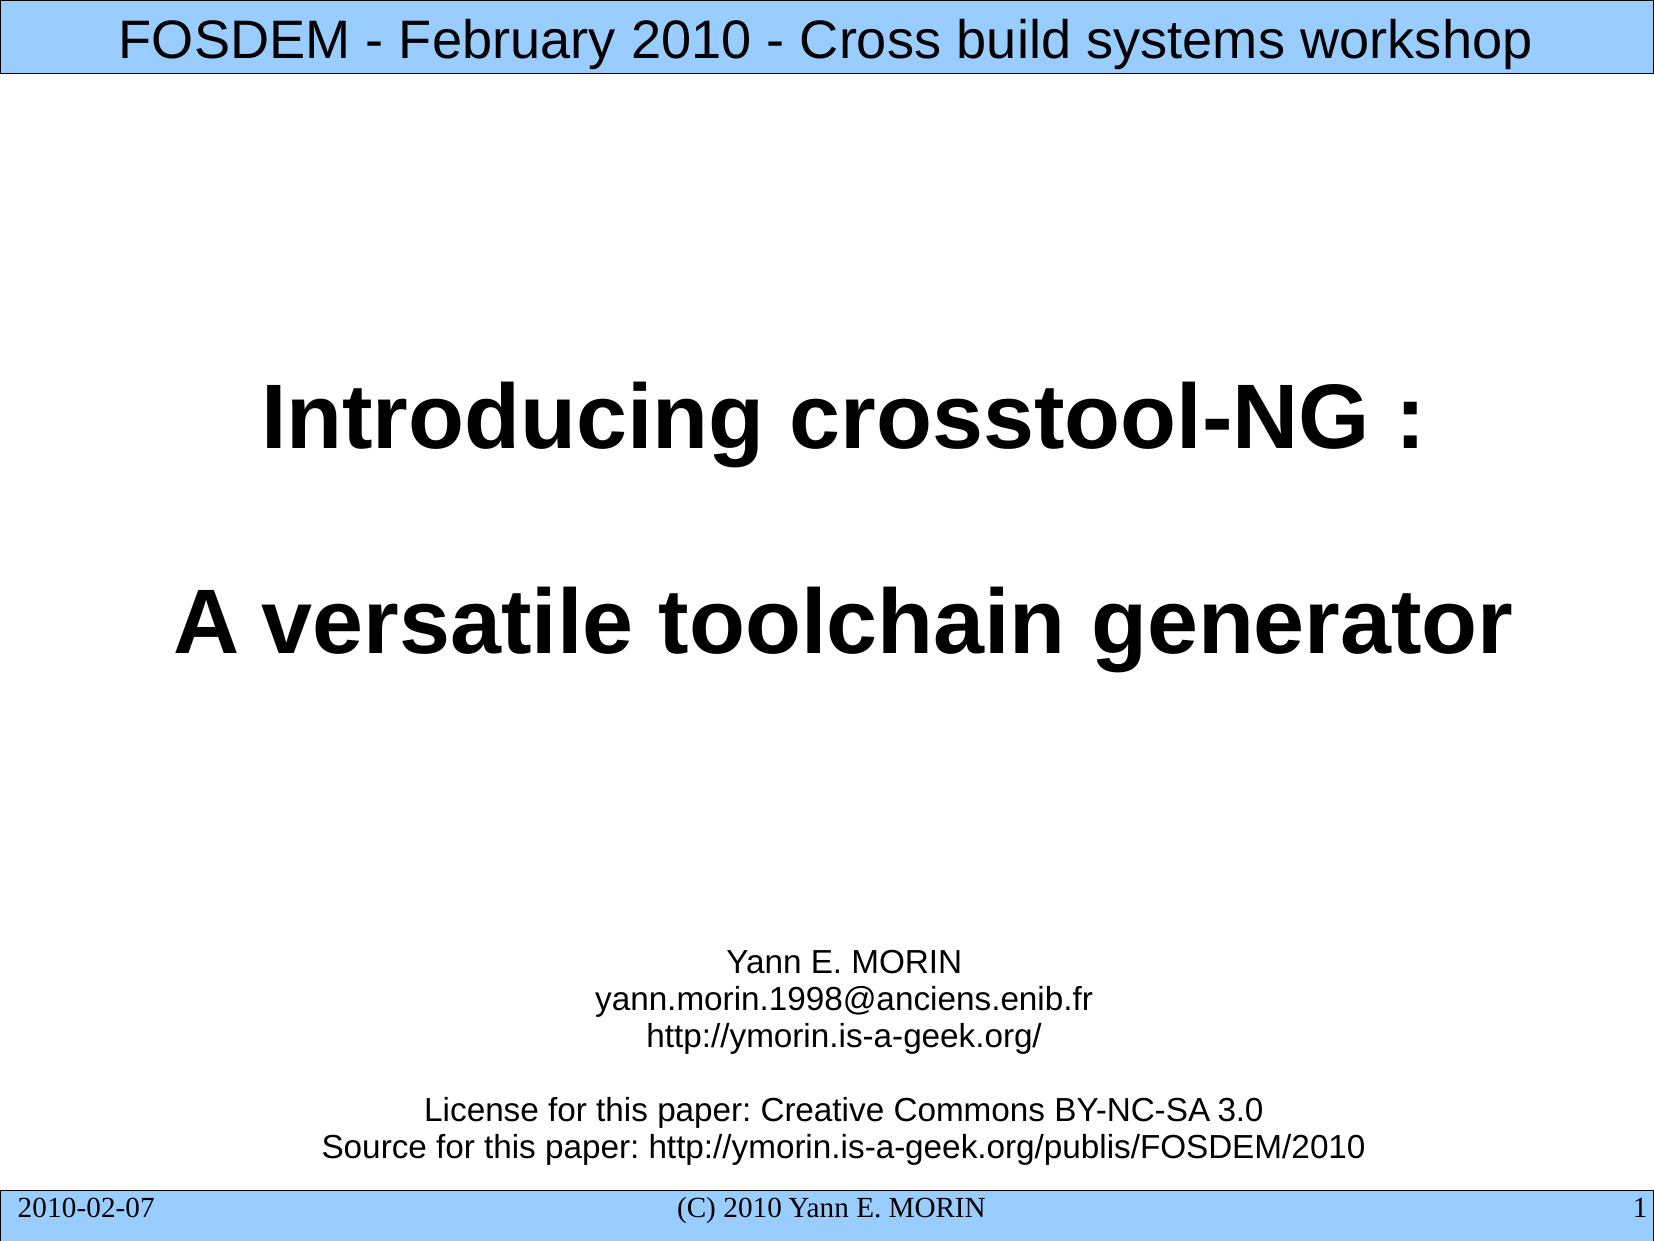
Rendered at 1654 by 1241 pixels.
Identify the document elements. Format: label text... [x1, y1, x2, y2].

title FOSDEM - February 2010 - Cross build systems workshop [82, 0, 1571, 79]
subtitle Introducing crosstool-NG : A versatile toolchain generator Yann E. MORIN yann.morin.1998@anciens.enib.fr http://ymorin.is-a-geek.org/ License for this paper: Creative Commons BY-NC-SA 3.0 Source for this paper: http://ymorin.is-a-geek.org/publis/FOSDEM/2010 [82, 108, 1571, 1172]
